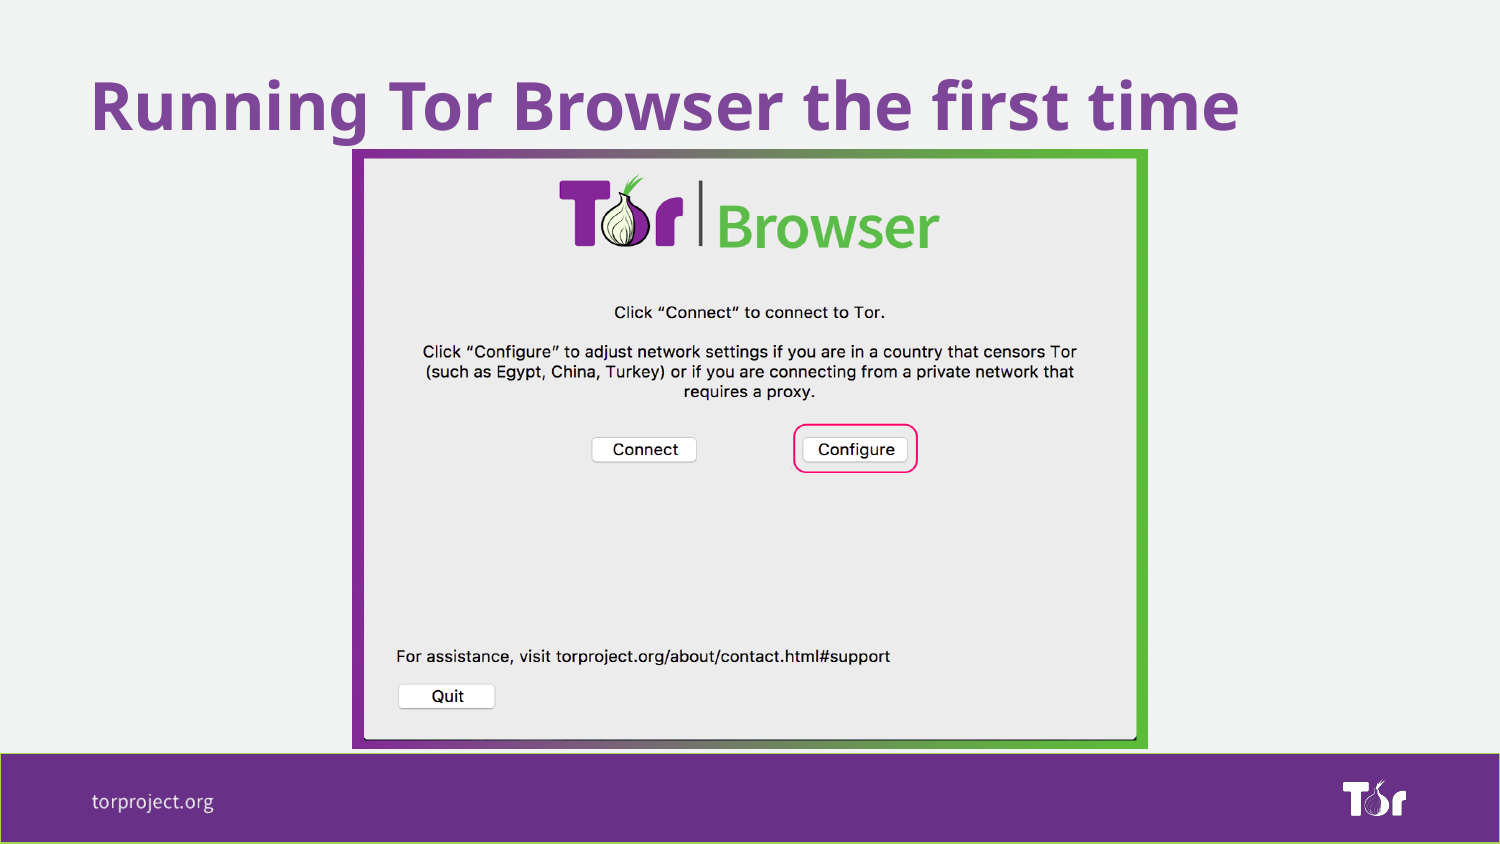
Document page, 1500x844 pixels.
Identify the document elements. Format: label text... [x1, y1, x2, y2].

text_box Running Tor Browser the first time [75, 33, 1425, 174]
picture [75, 780, 604, 821]
picture [1343, 778, 1406, 816]
picture [352, 149, 1148, 749]
